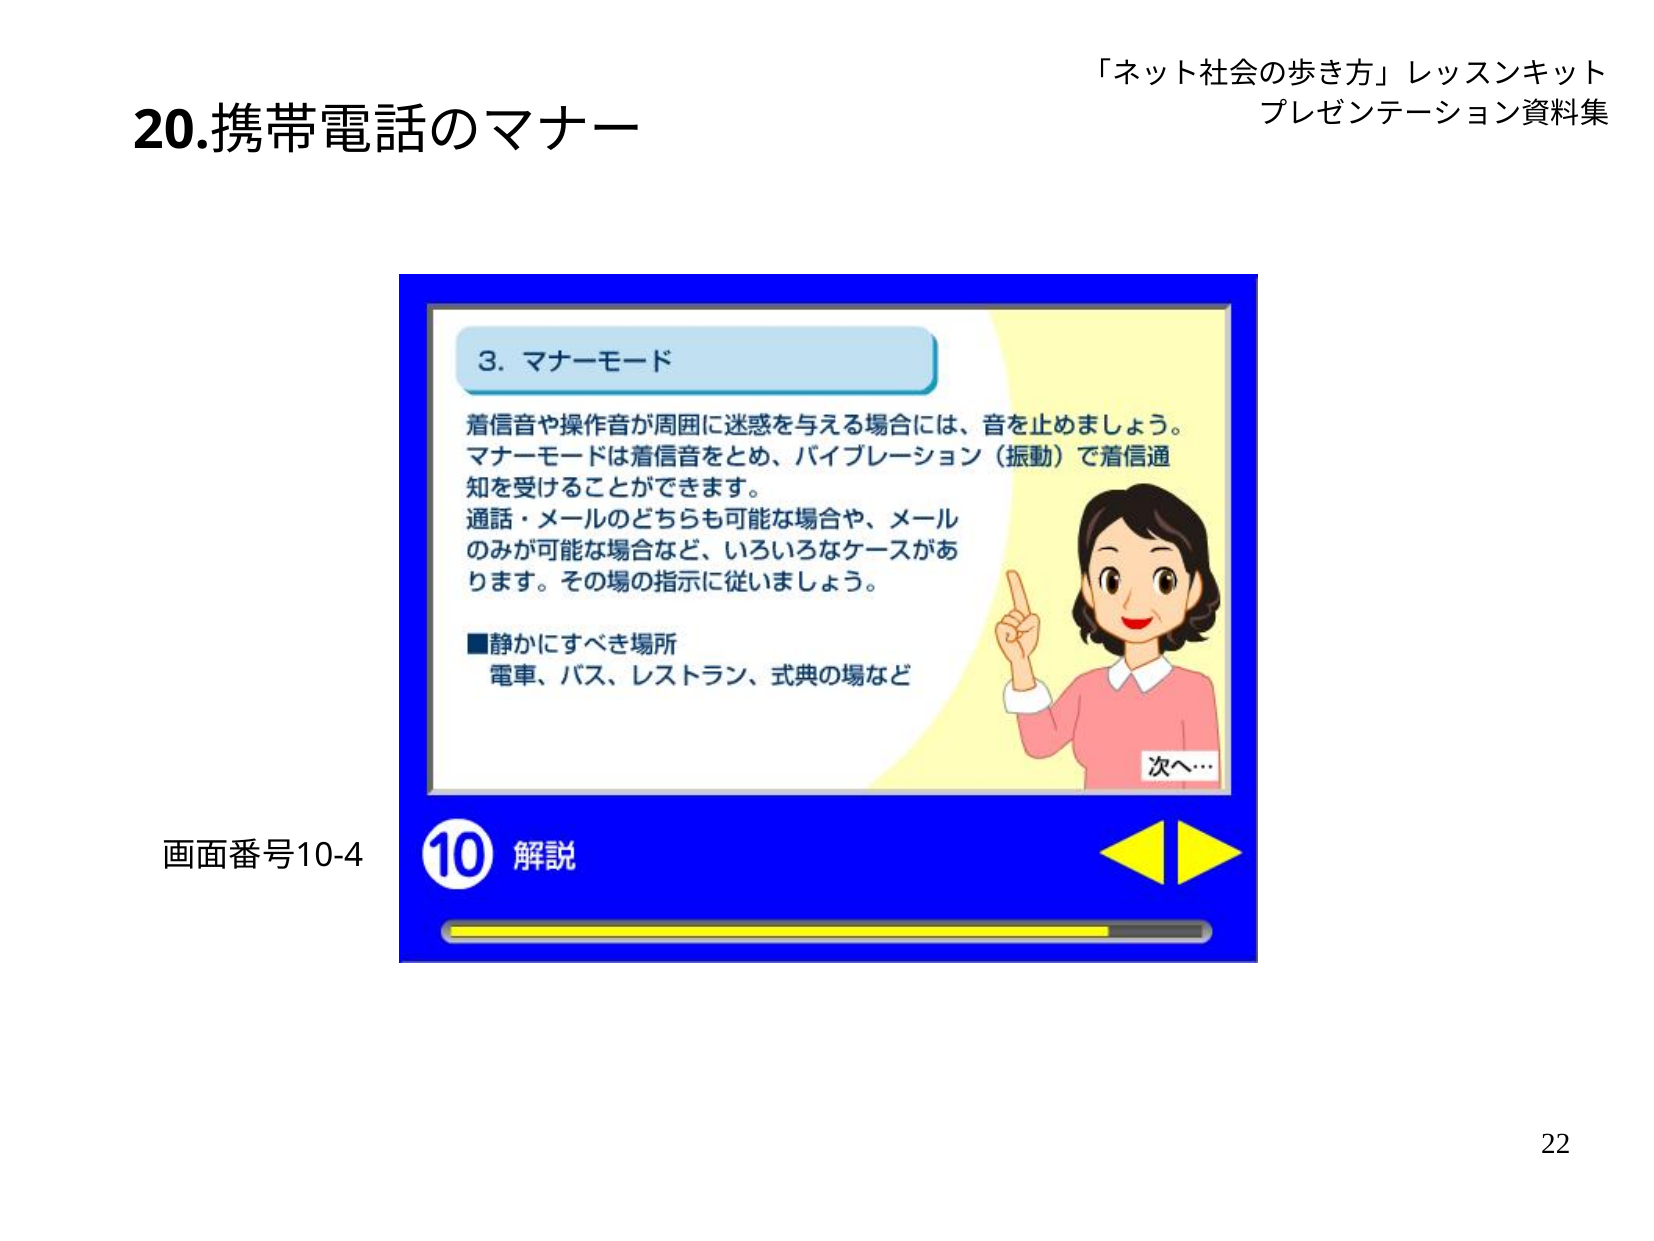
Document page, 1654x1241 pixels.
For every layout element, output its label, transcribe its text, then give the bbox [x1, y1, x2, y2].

picture [399, 274, 1258, 963]
text_box 「ネット社会の歩き方」レッスンキット プレゼンテーション資料集 [1062, 44, 1625, 139]
text_box 20.携帯電話のマナー [118, 88, 975, 169]
text_box 画面番号10-4 [147, 826, 384, 882]
